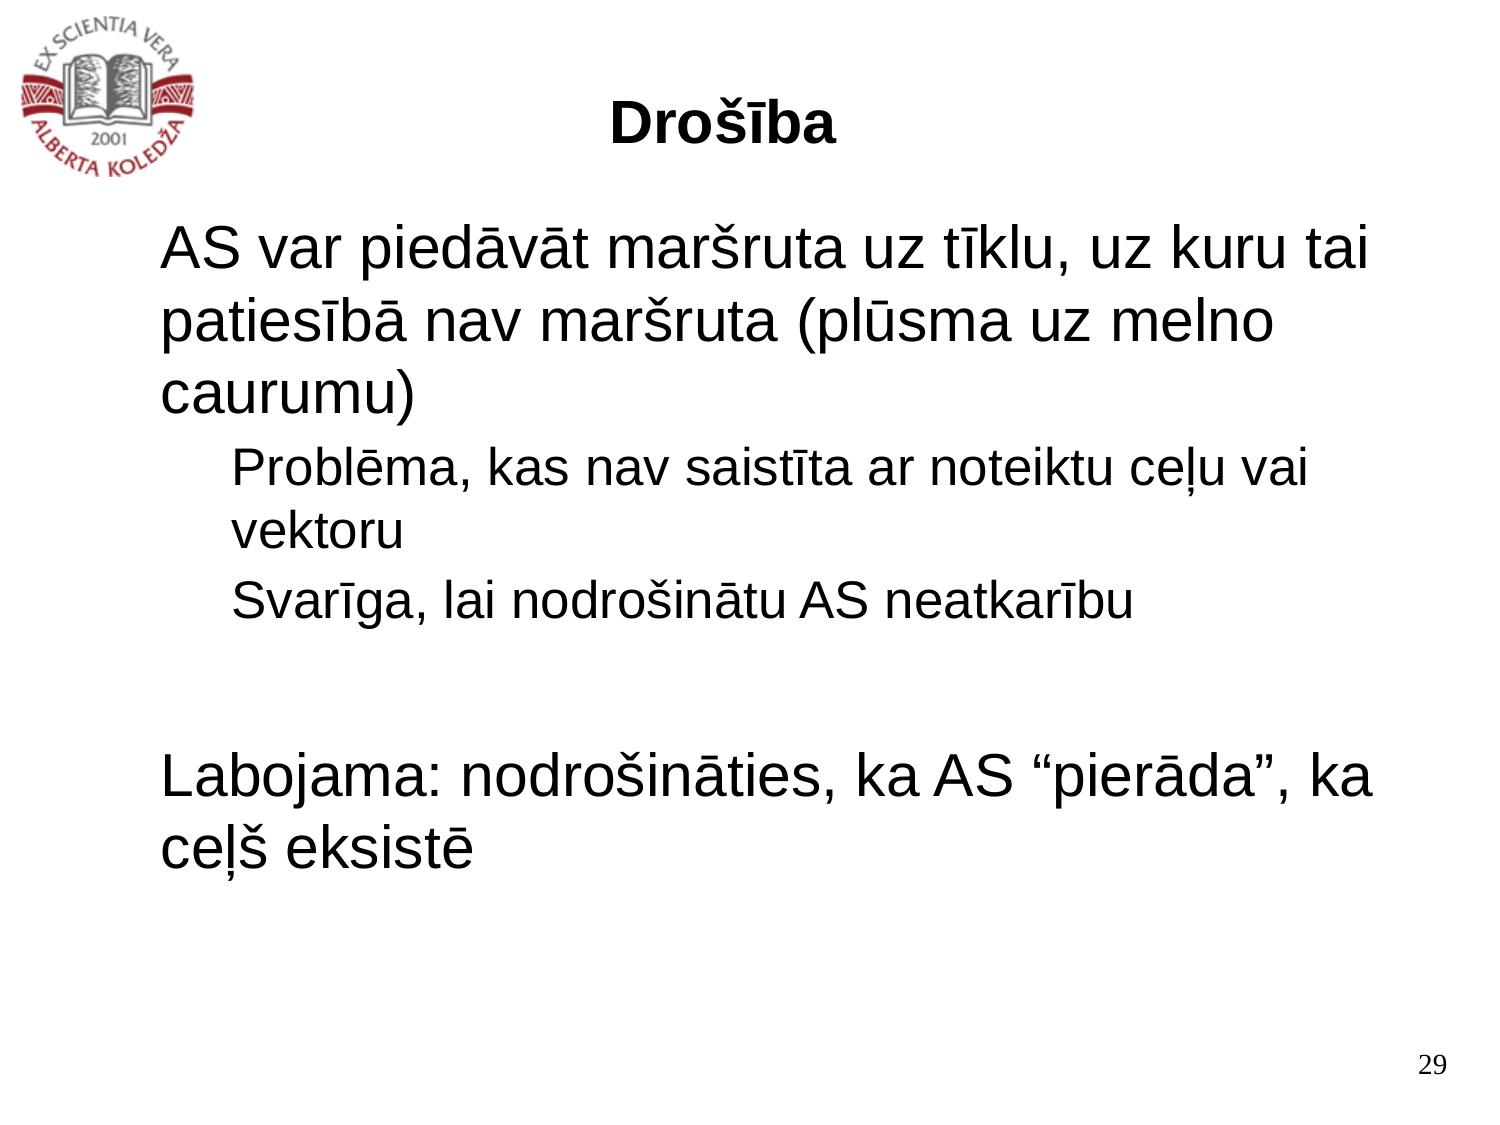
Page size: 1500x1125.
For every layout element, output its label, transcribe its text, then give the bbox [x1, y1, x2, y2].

list AS var piedāvāt maršruta uz tīklu, uz kuru tai patiesībā nav maršruta (plūsma uz melno caurumu) Problēma, kas nav saistīta ar noteiktu ceļu vai vektoru Svarīga, lai nodrošinātu AS neatkarību Labojama: nodrošināties, ka AS “pierāda”, ka ceļš eksistē [74, 200, 1463, 1101]
title Drošība [50, 62, 1374, 175]
picture [21, 16, 194, 177]
